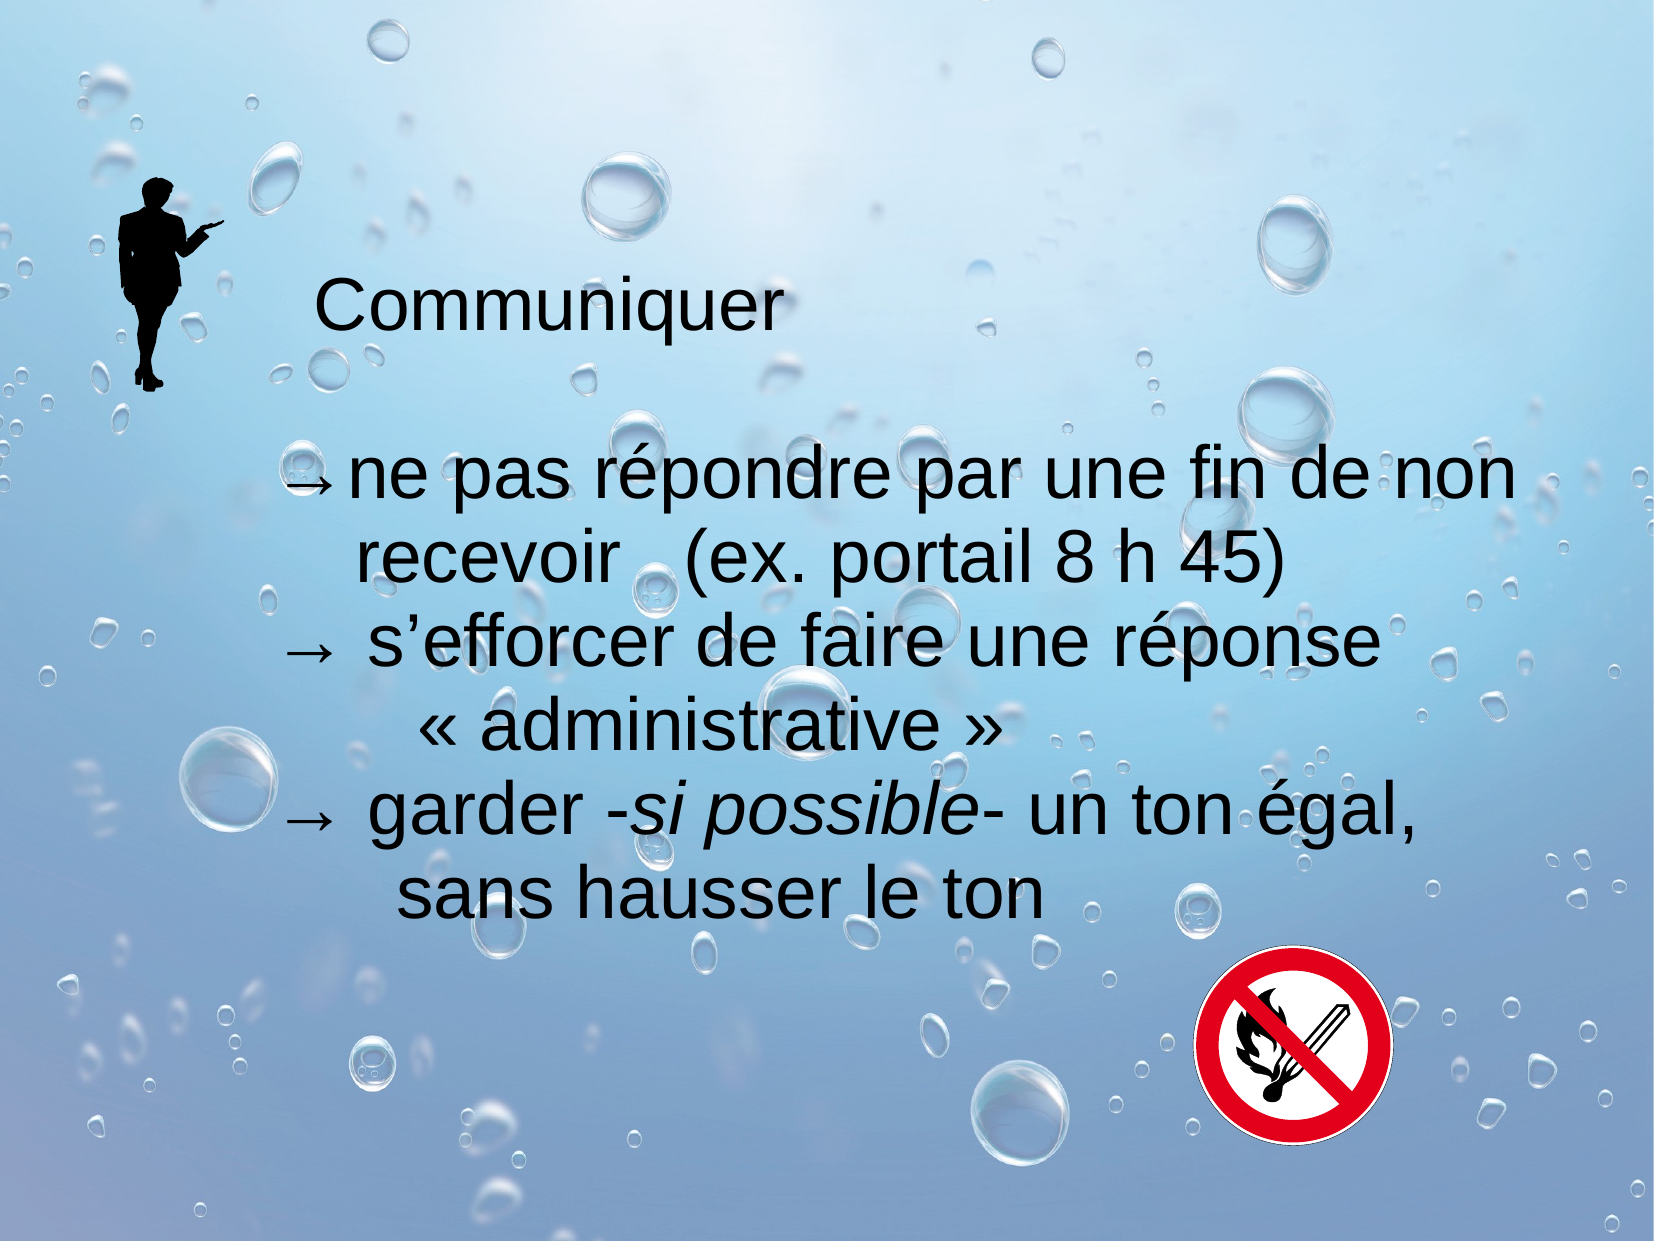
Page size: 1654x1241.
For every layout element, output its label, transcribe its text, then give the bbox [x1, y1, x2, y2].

subtitle [70, 47, 1559, 922]
picture [118, 177, 225, 392]
picture [0, 0, 1654, 1241]
title Communiquer →ne pas répondre par une fin de non recevoir (ex. portail 8 h 45) → s’efforcer de faire une réponse « administrative » → garder -si possible- un ton égal, sans hausser le ton [106, 0, 1595, 977]
